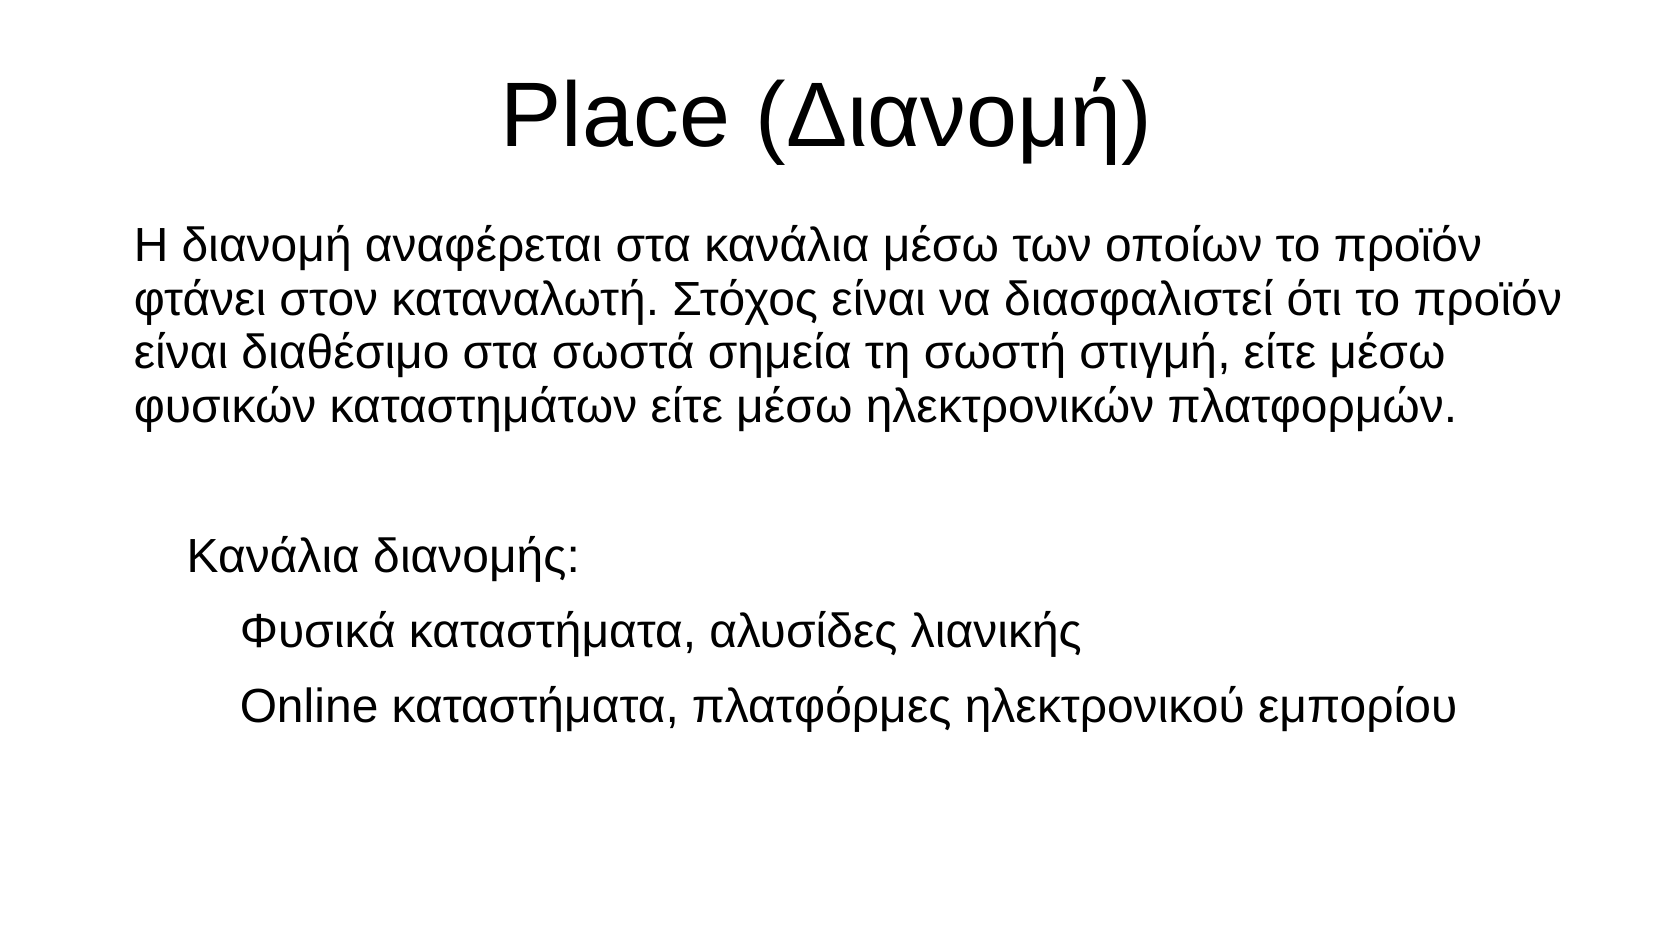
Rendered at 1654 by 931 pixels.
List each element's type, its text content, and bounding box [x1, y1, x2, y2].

list Η διανομή αναφέρεται στα κανάλια μέσω των οποίων το προϊόν φτάνει στον καταναλωτή. Στόχος είναι να διασφαλιστεί ότι το προϊόν είναι διαθέσιμο στα σωστά σημεία τη σωστή στιγμή, είτε μέσω φυσικών καταστημάτων είτε μέσω ηλεκτρονικών πλατφορμών. Κανάλια διανομής: Φυσικά καταστήματα, αλυσίδες λιανικής Online καταστήματα, πλατφόρμες ηλεκτρονικού εμπορίου [82, 217, 1571, 758]
title Place (Διανομή) [82, 37, 1571, 193]
